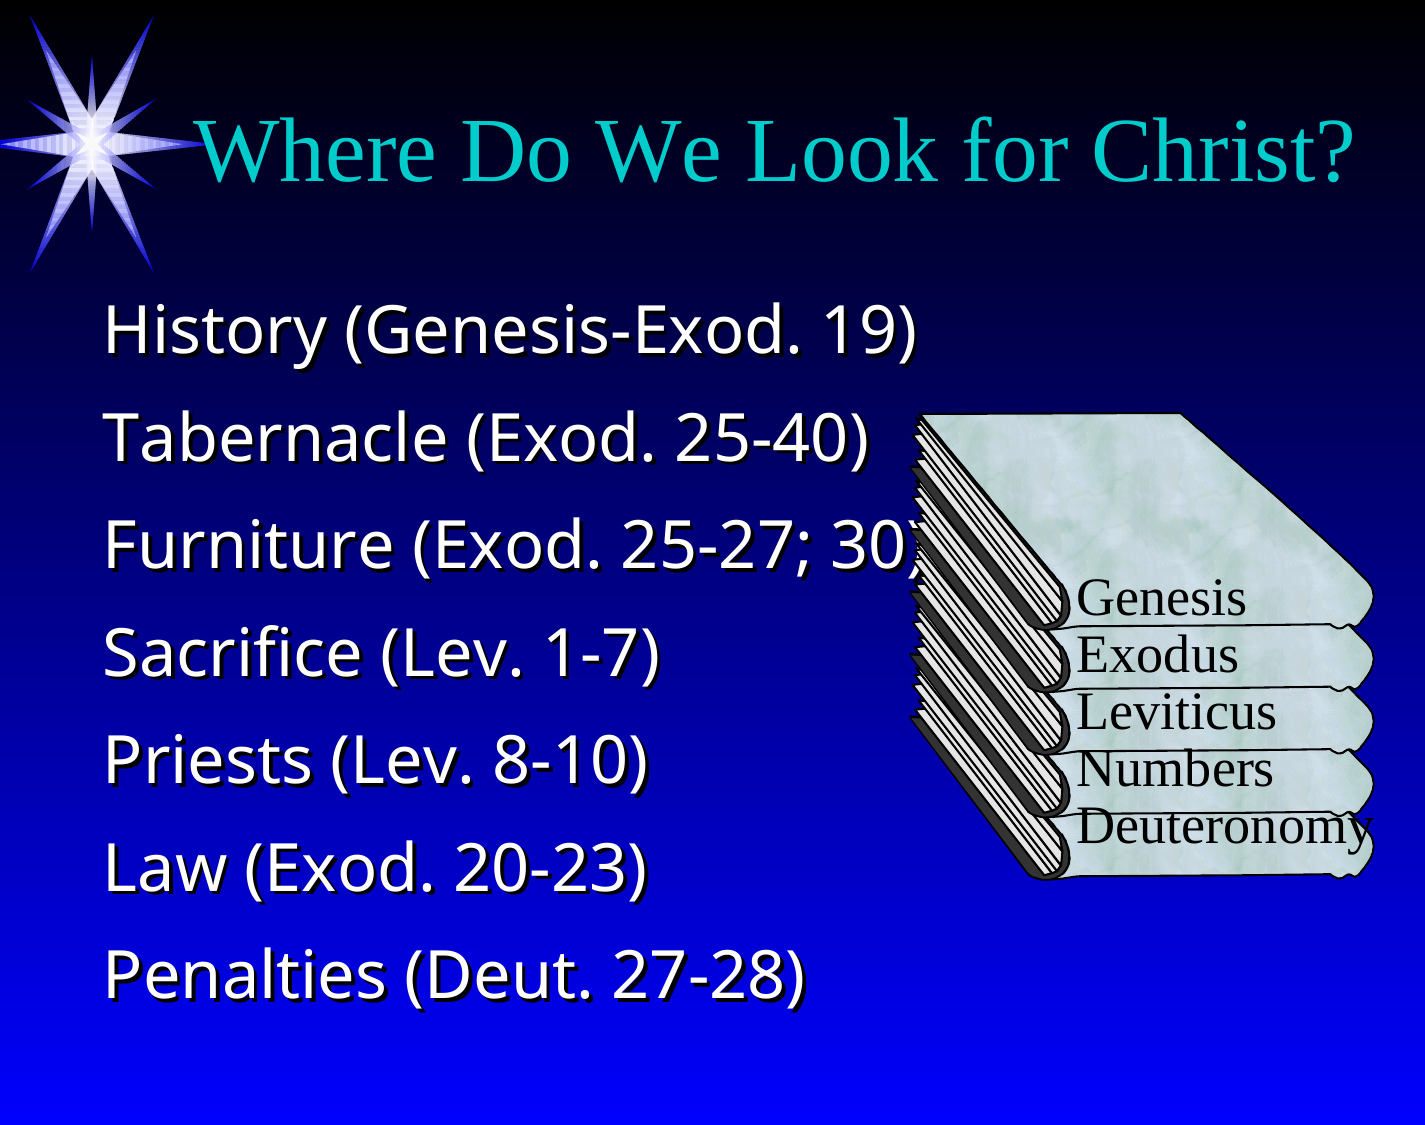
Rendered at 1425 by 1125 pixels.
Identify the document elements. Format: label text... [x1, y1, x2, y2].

text_box Genesis Exodus Leviticus Numbers Deuteronomy [1061, 562, 1399, 863]
text_box [916, 498, 1058, 680]
text_box [923, 452, 1054, 621]
text_box [918, 426, 1061, 611]
text_box [918, 413, 1345, 585]
text_box [923, 640, 1054, 808]
text_box [909, 465, 1061, 673]
list History (Genesis-Exod. 19) Tabernacle (Exod. 25-40) Furniture (Exod. 25-27; 30) Sacrifice (Lev. 1-7) Priests (Lev. 8-10) Law (Exod. 20-23) Penalties (Deut. 27-28) [87, 275, 1288, 1015]
text_box [909, 652, 1061, 861]
title Where Do We Look for Christ? [178, 56, 1390, 244]
text_box [919, 585, 1049, 748]
text_box [923, 703, 1054, 871]
text_box [918, 523, 1049, 686]
text_box [909, 715, 1365, 881]
text_box [909, 590, 1061, 798]
text_box [919, 710, 1049, 873]
text_box [918, 648, 1049, 811]
text_box [916, 623, 1058, 805]
text_box [916, 686, 1059, 868]
text_box [919, 460, 1049, 623]
text_box [916, 436, 1059, 618]
text_box [916, 561, 1059, 743]
text_box [923, 515, 1054, 683]
text_box [942, 448, 1060, 595]
text_box [909, 527, 1061, 736]
text_box [923, 577, 1054, 746]
